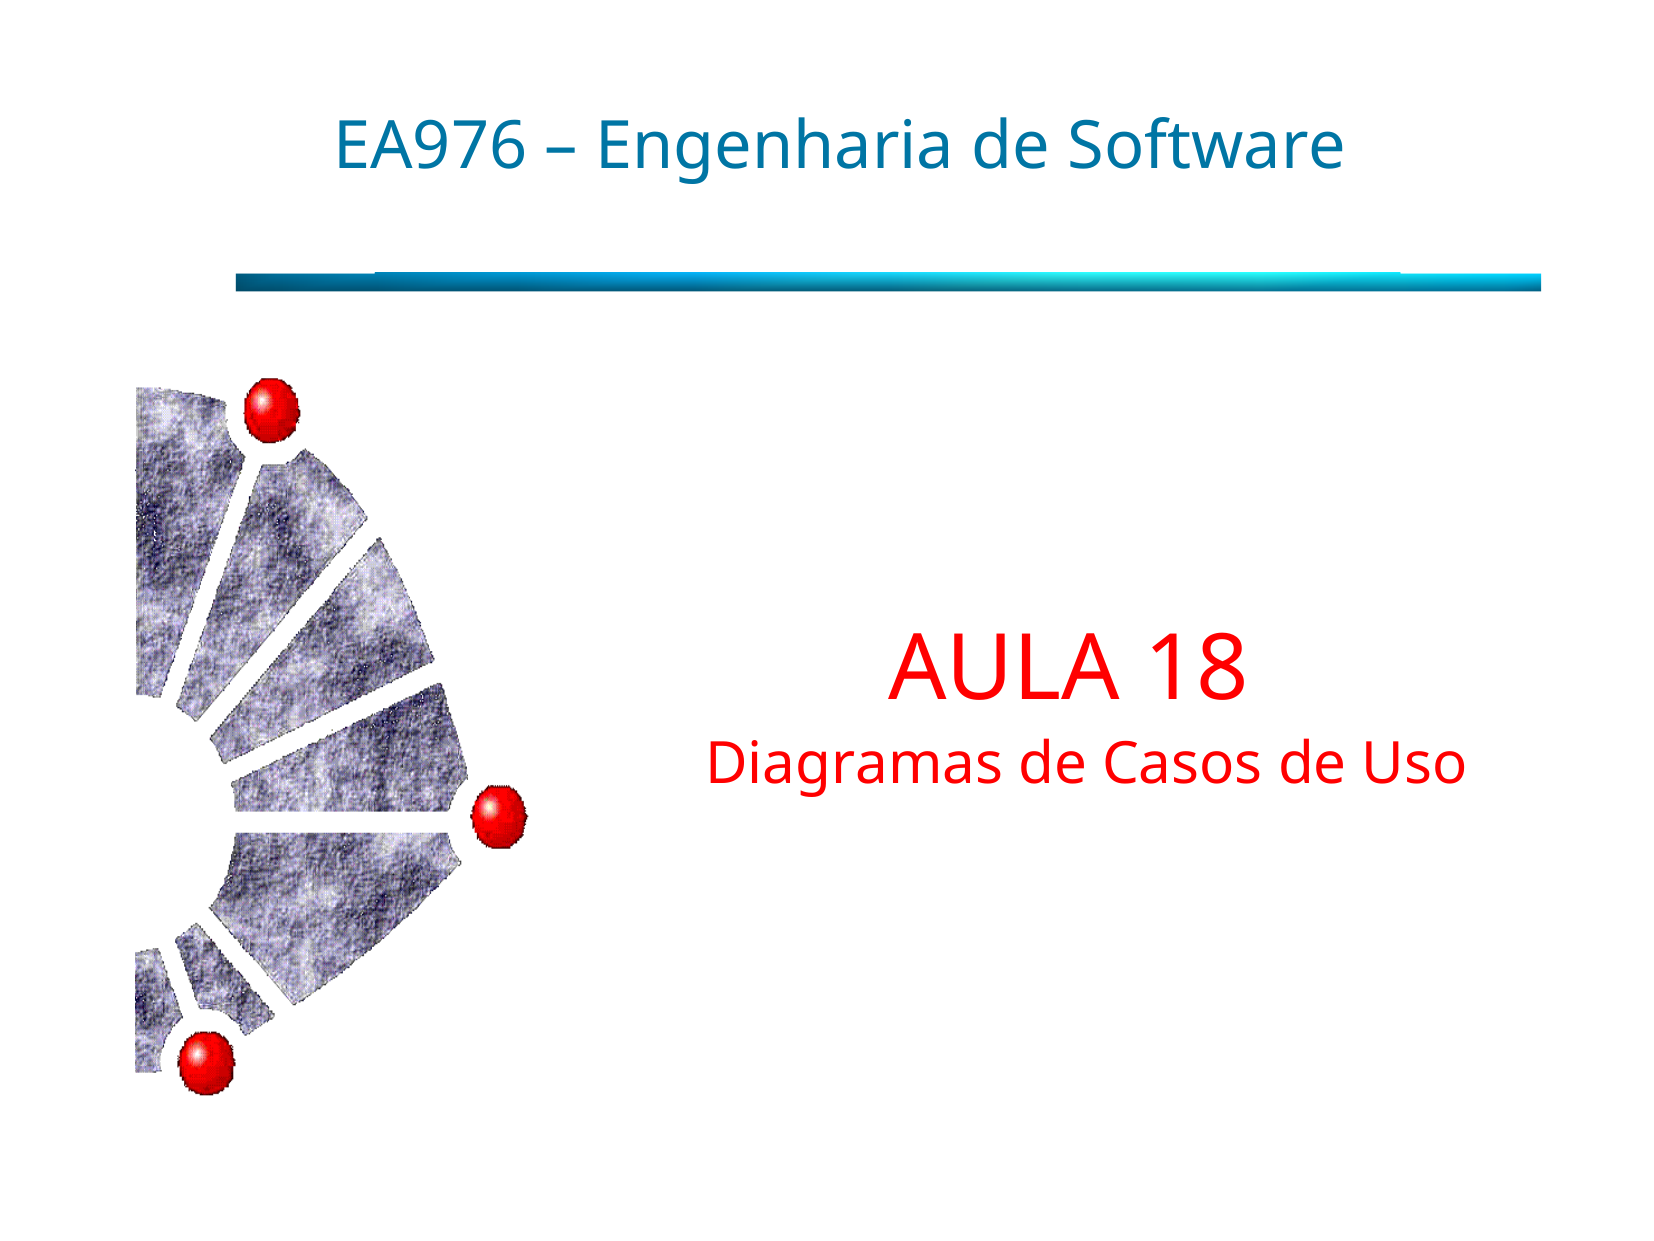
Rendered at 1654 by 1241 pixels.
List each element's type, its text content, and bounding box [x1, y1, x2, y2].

subtitle AULA 18 Diagramas de Casos de Uso [561, 308, 1541, 1182]
chart [135, 324, 562, 1112]
picture [125, 272, 1654, 295]
title EA976 – Engenharia de Software [61, 35, 1620, 250]
